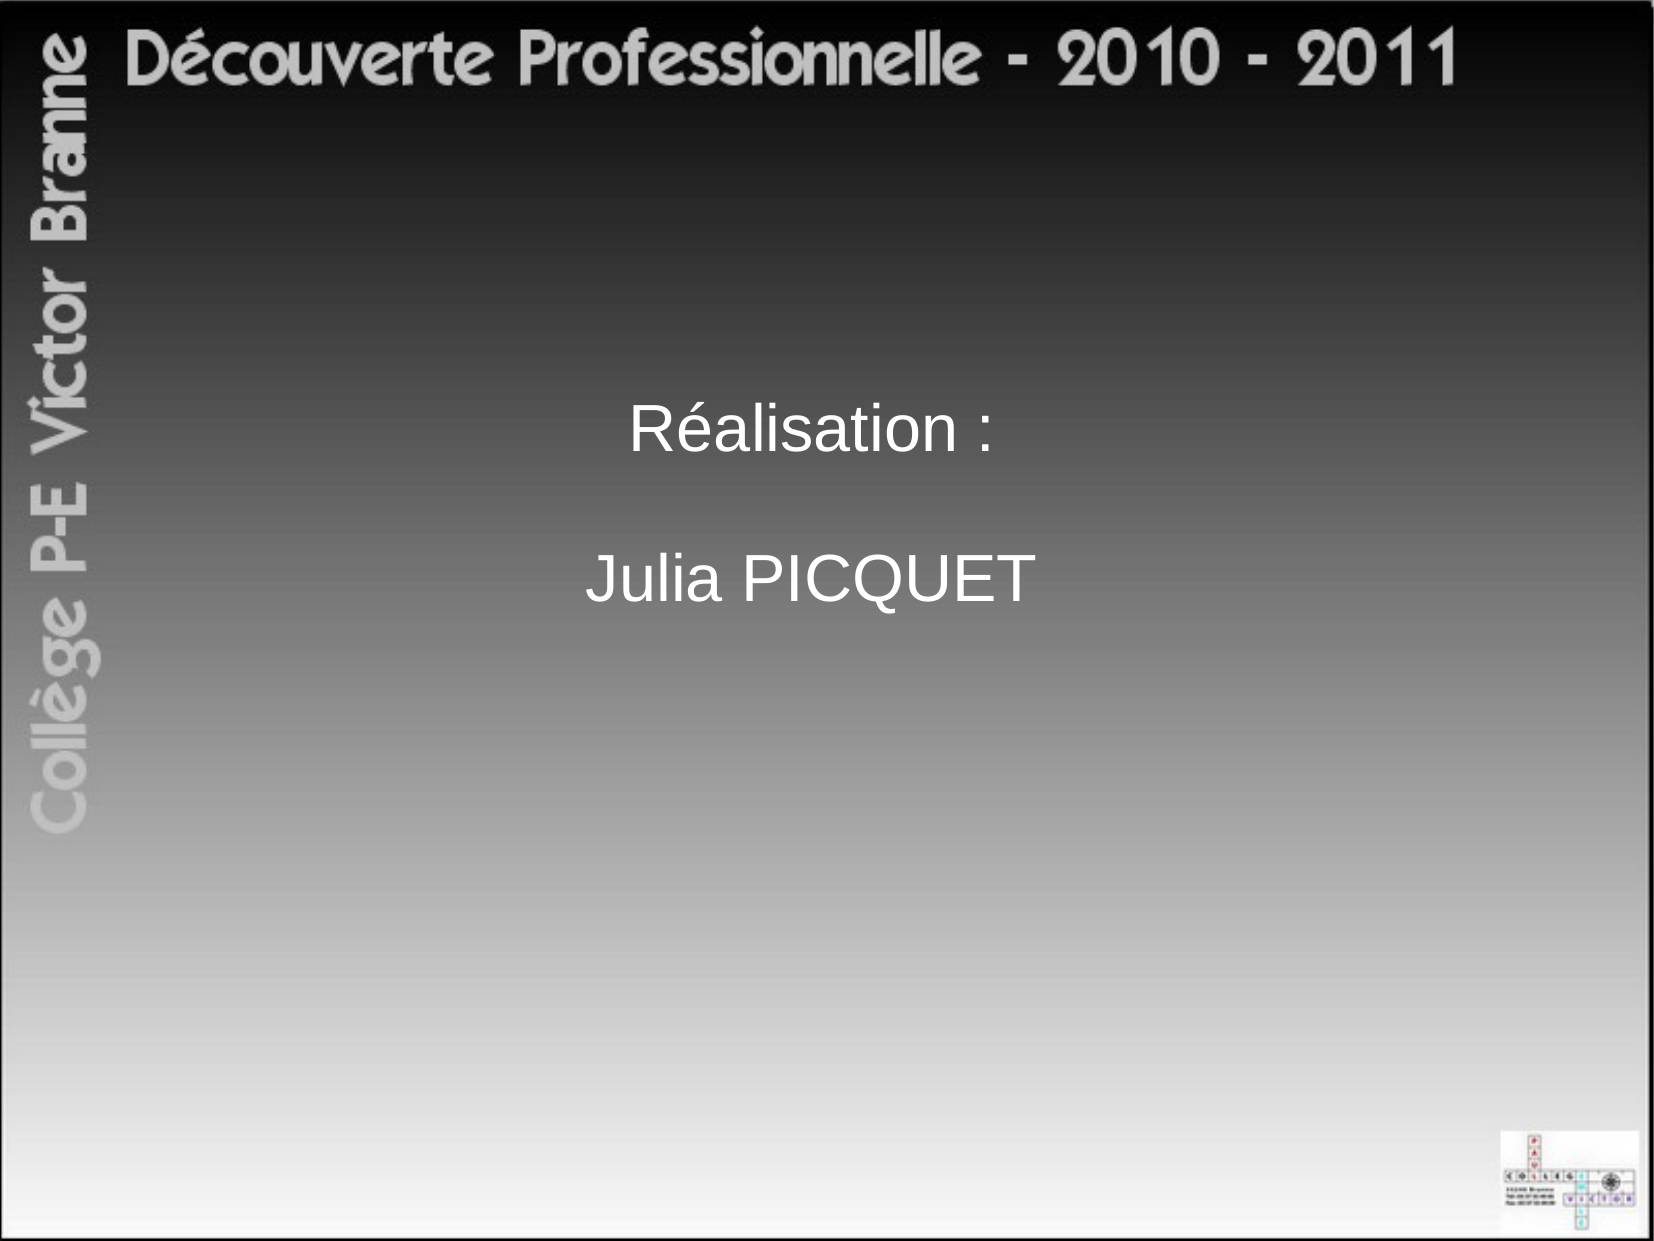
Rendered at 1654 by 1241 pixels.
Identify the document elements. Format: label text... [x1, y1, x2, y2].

text_box Réalisation : Julia PICQUET [265, 383, 1359, 623]
picture [0, 0, 1654, 1241]
